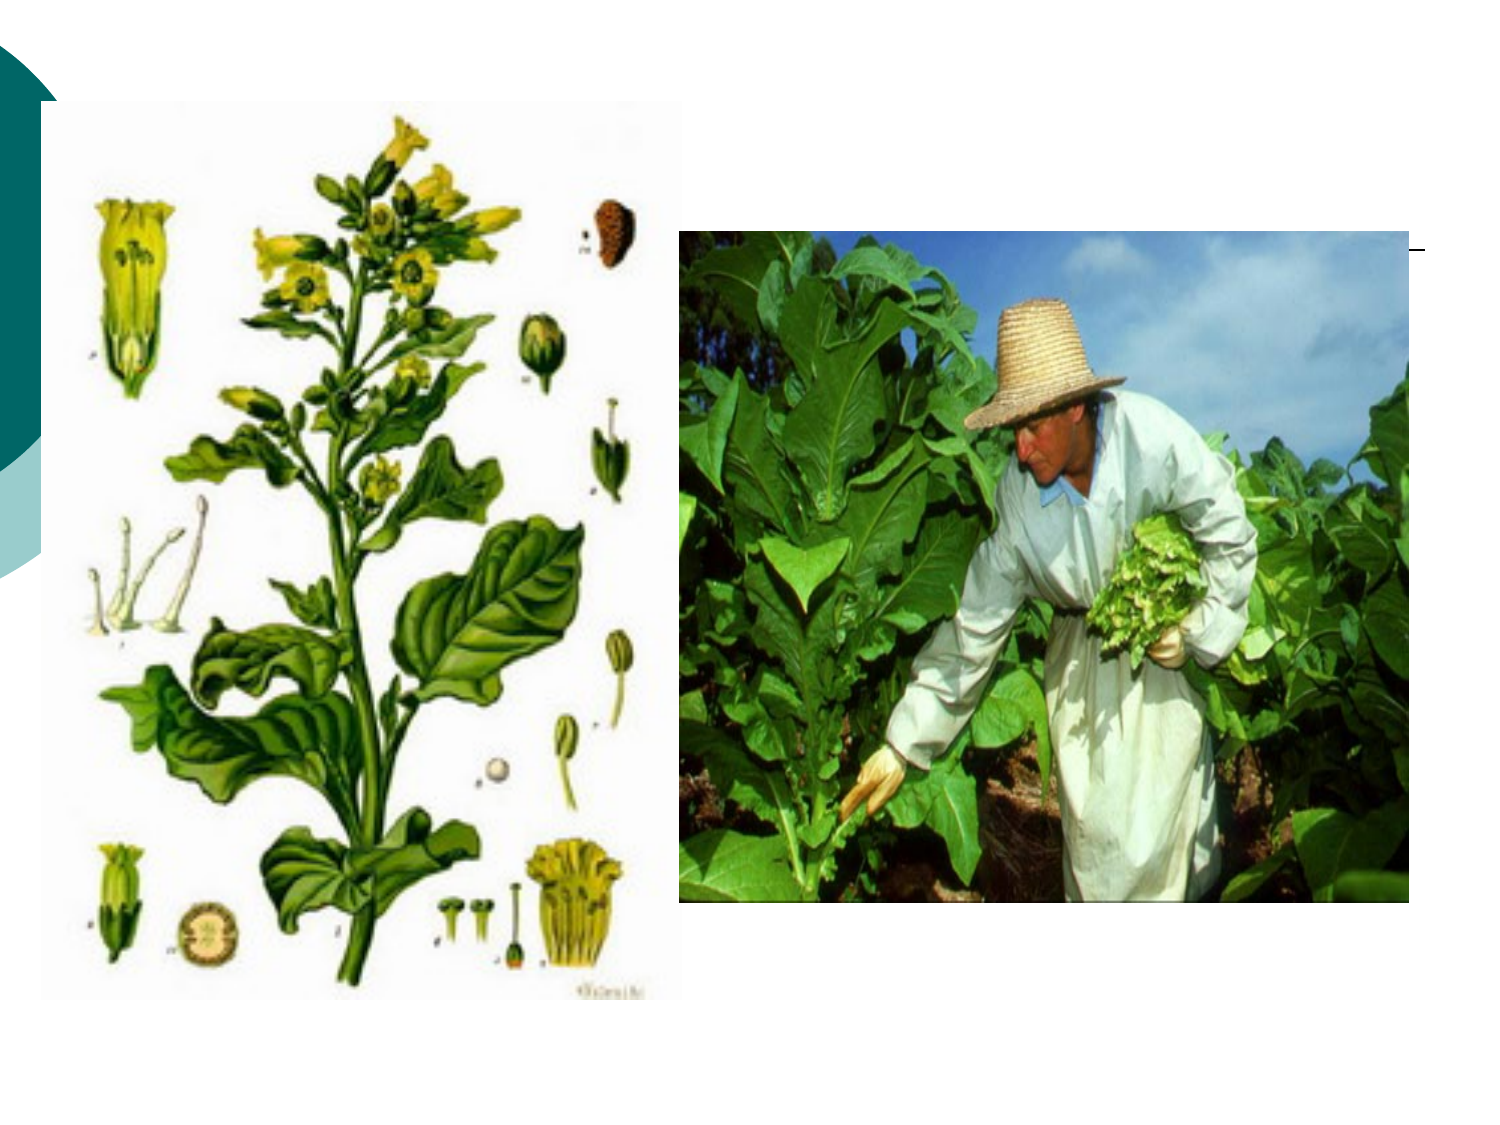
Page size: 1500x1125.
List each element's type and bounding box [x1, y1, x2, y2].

picture [41, 101, 1409, 1000]
